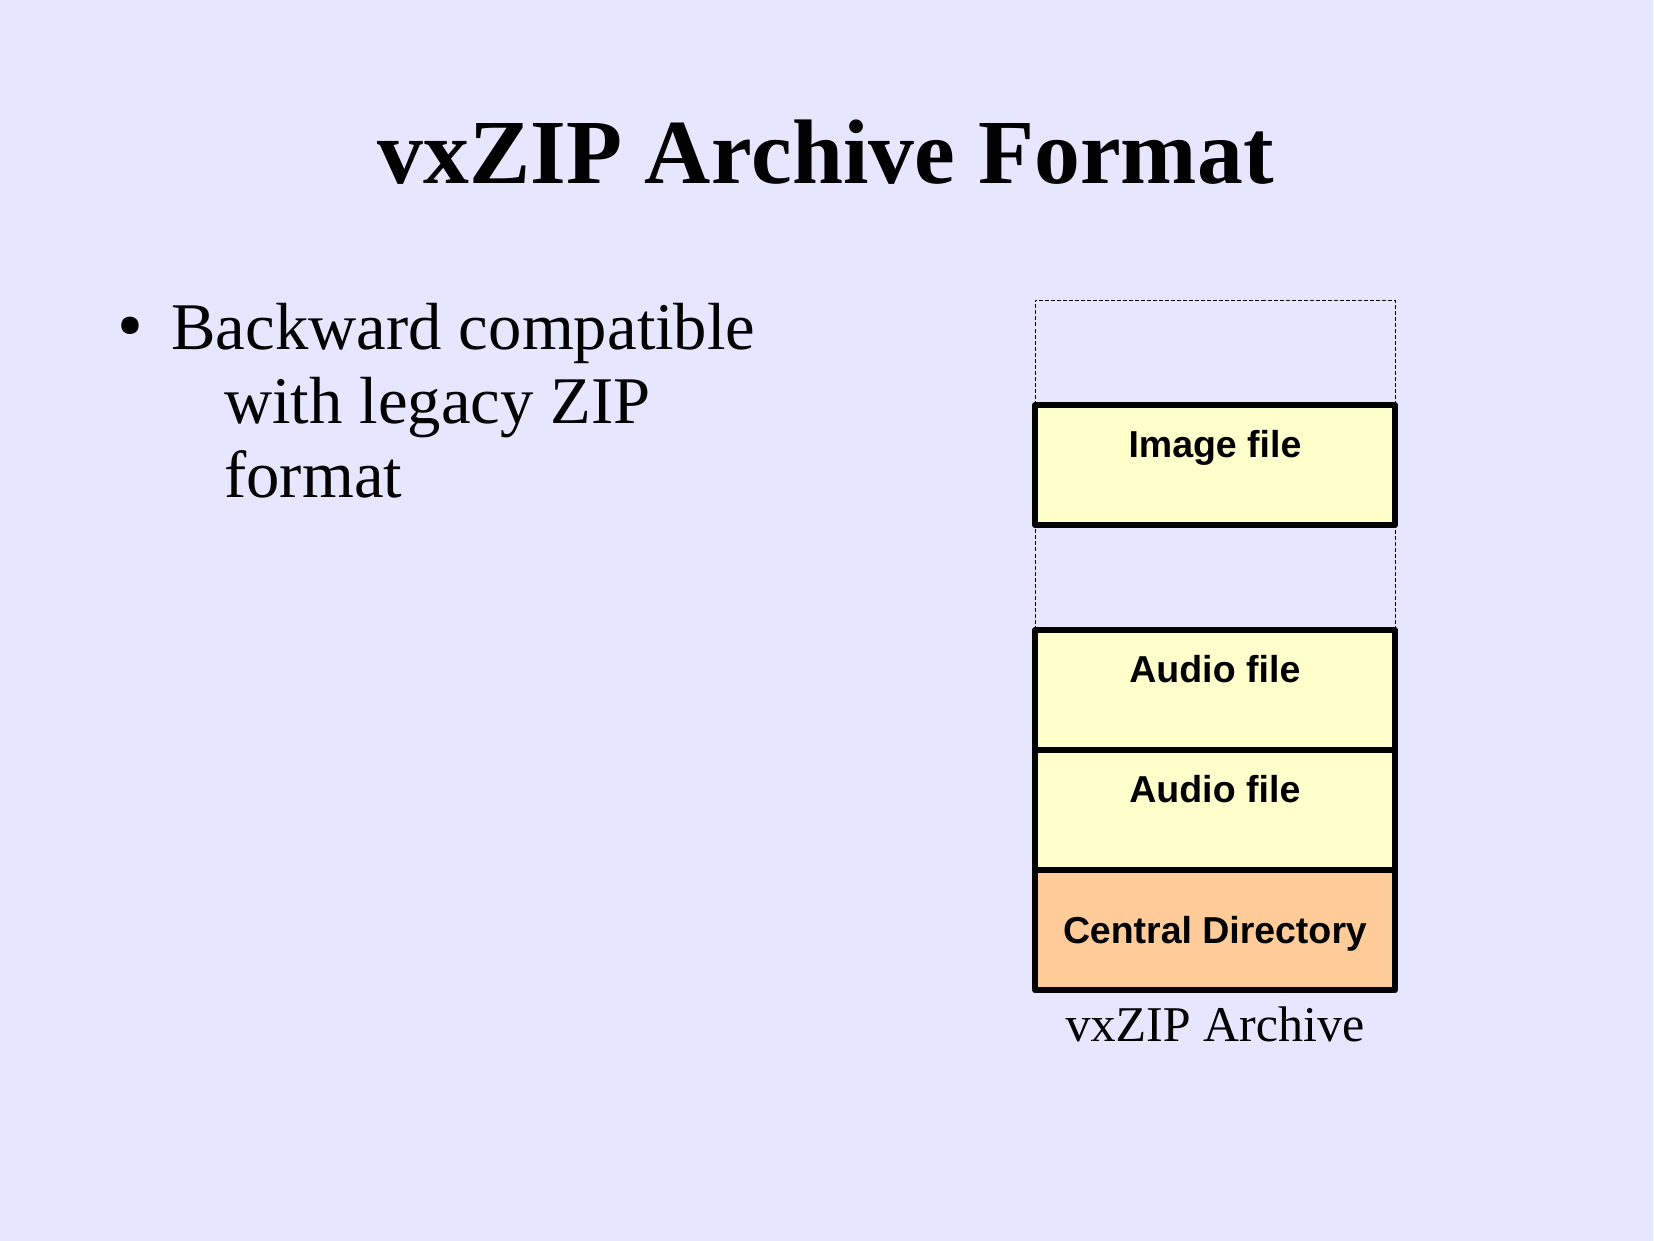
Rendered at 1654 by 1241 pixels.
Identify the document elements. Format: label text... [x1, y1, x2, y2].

text_box vxZIP Archive [1035, 989, 1396, 1066]
title vxZIP Archive Format [82, 49, 1571, 257]
text_box Central Directory [1035, 871, 1396, 989]
text_box Audio file [1035, 630, 1396, 750]
text_box Image file [1035, 405, 1396, 526]
text_box Audio file [1035, 750, 1396, 871]
list Backward compatible with legacy ZIP format [82, 290, 809, 1109]
